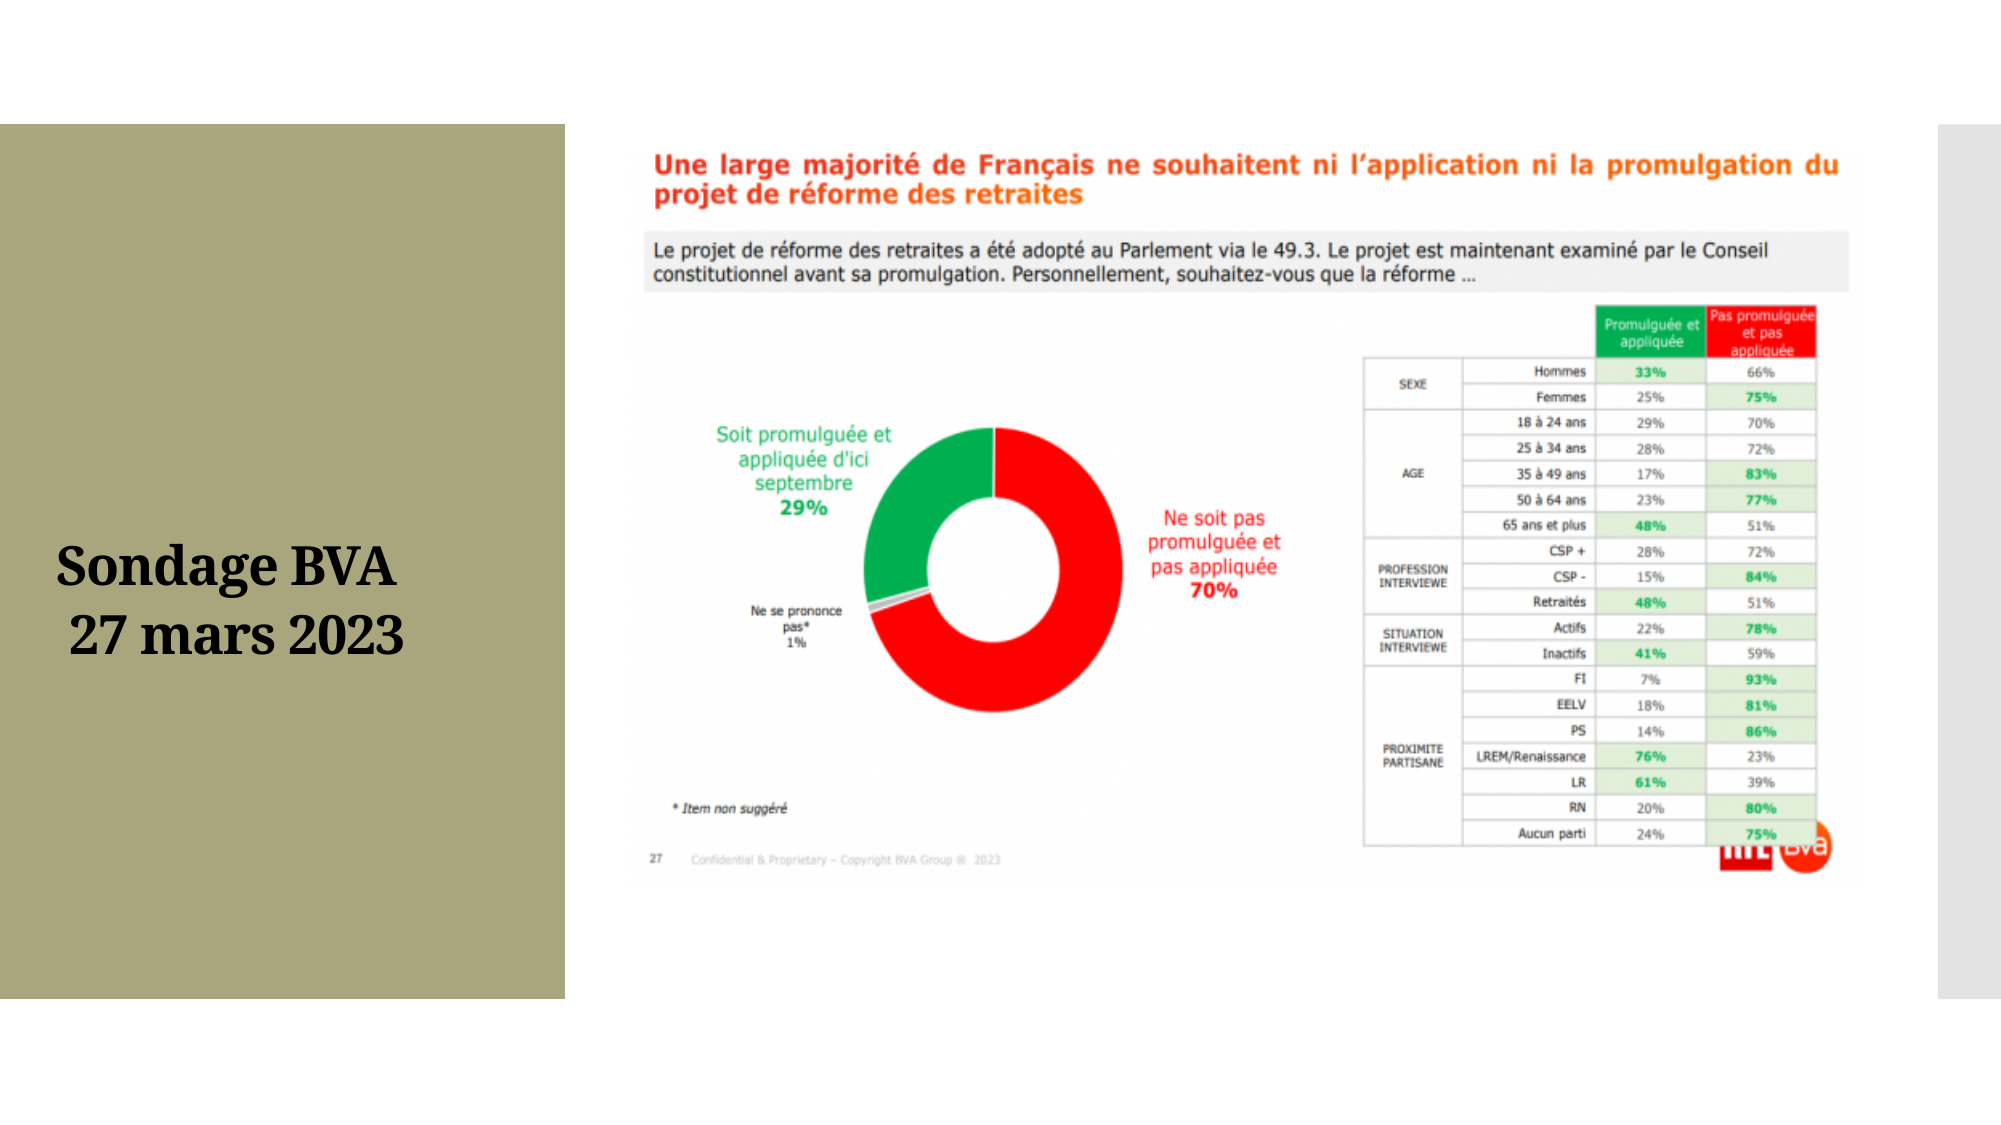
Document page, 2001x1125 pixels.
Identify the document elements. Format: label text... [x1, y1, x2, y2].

picture [630, 151, 1865, 888]
title Sondage BVA 27 mars 2023 [41, 184, 549, 940]
